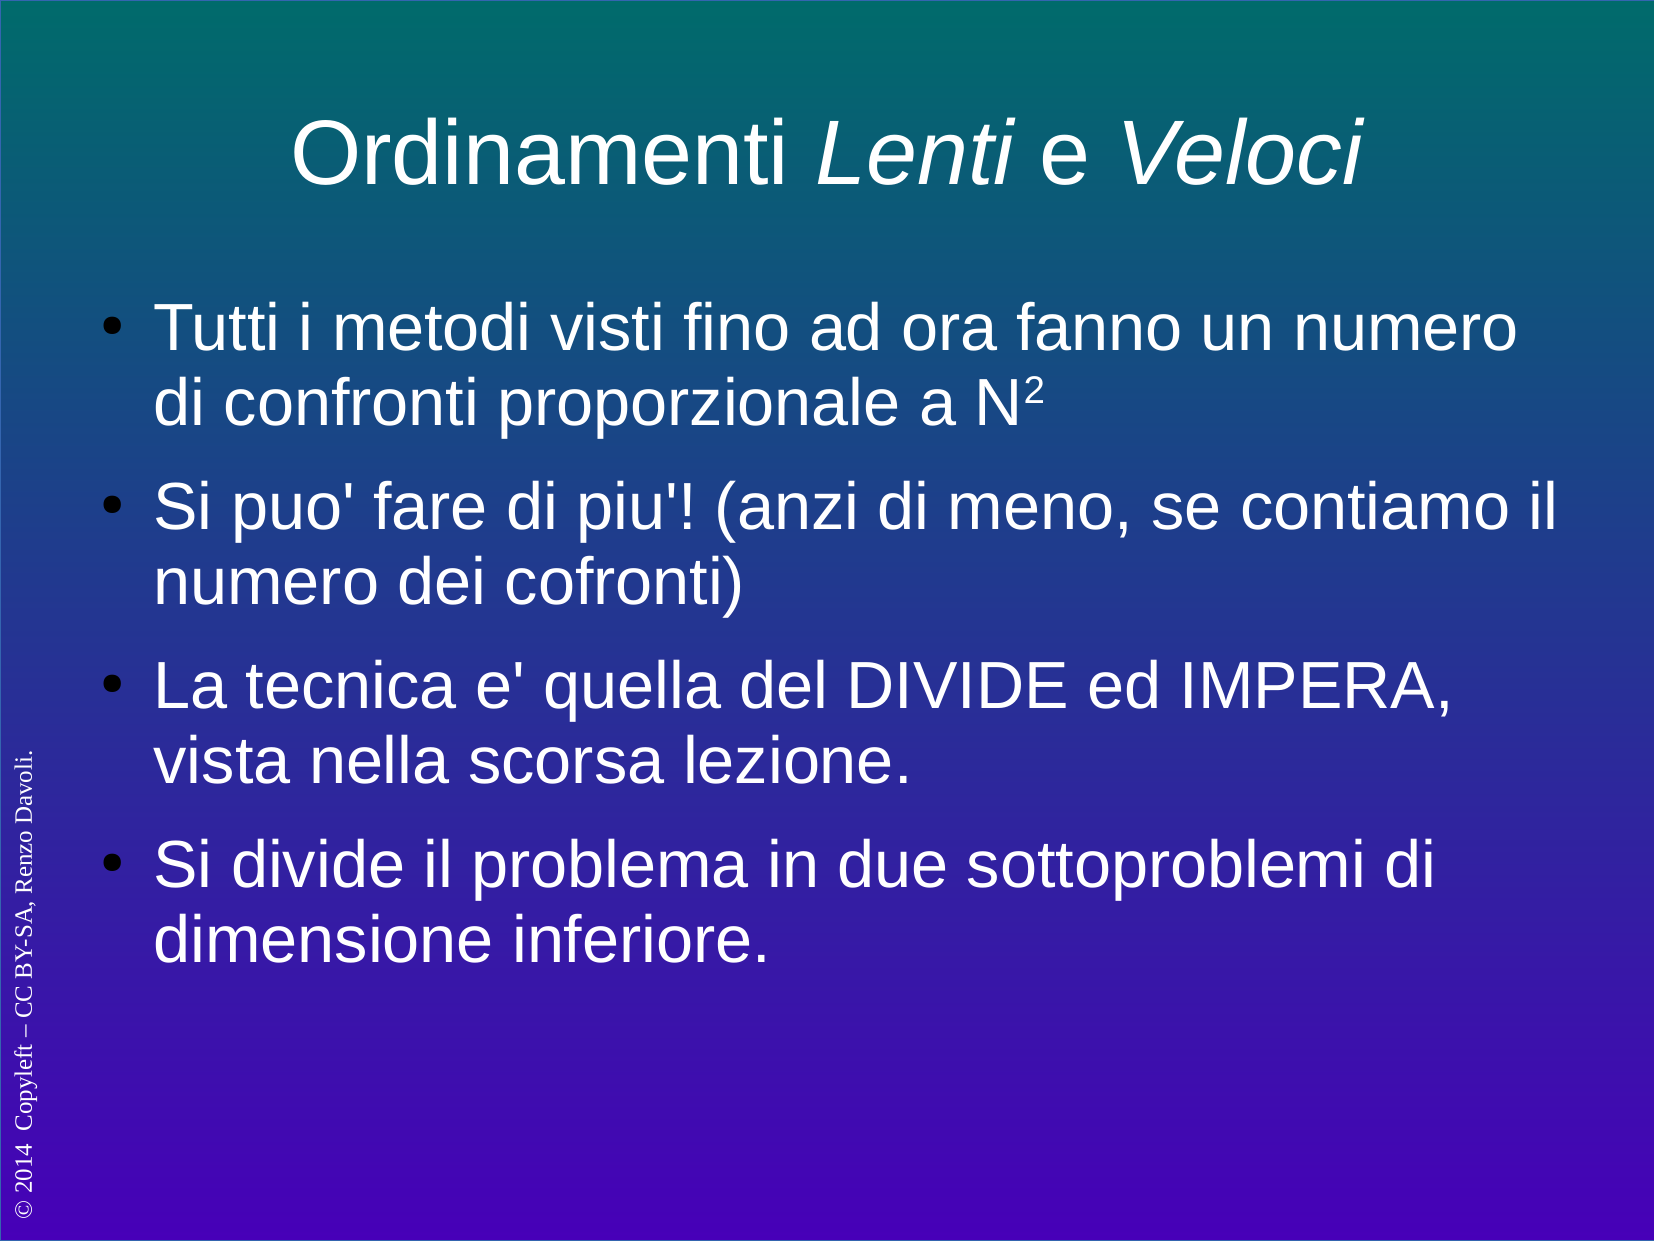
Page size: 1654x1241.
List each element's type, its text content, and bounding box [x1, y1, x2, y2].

list Tutti i metodi visti fino ad ora fanno un numero di confronti proporzionale a N2 Si puo' fare di piu'! (anzi di meno, se contiamo il numero dei cofronti) La tecnica e' quella del DIVIDE ed IMPERA, vista nella scorsa lezione. Si divide il problema in due sottoproblemi di dimensione inferiore. [82, 290, 1571, 1010]
title Ordinamenti Lenti e Veloci [82, 49, 1571, 257]
